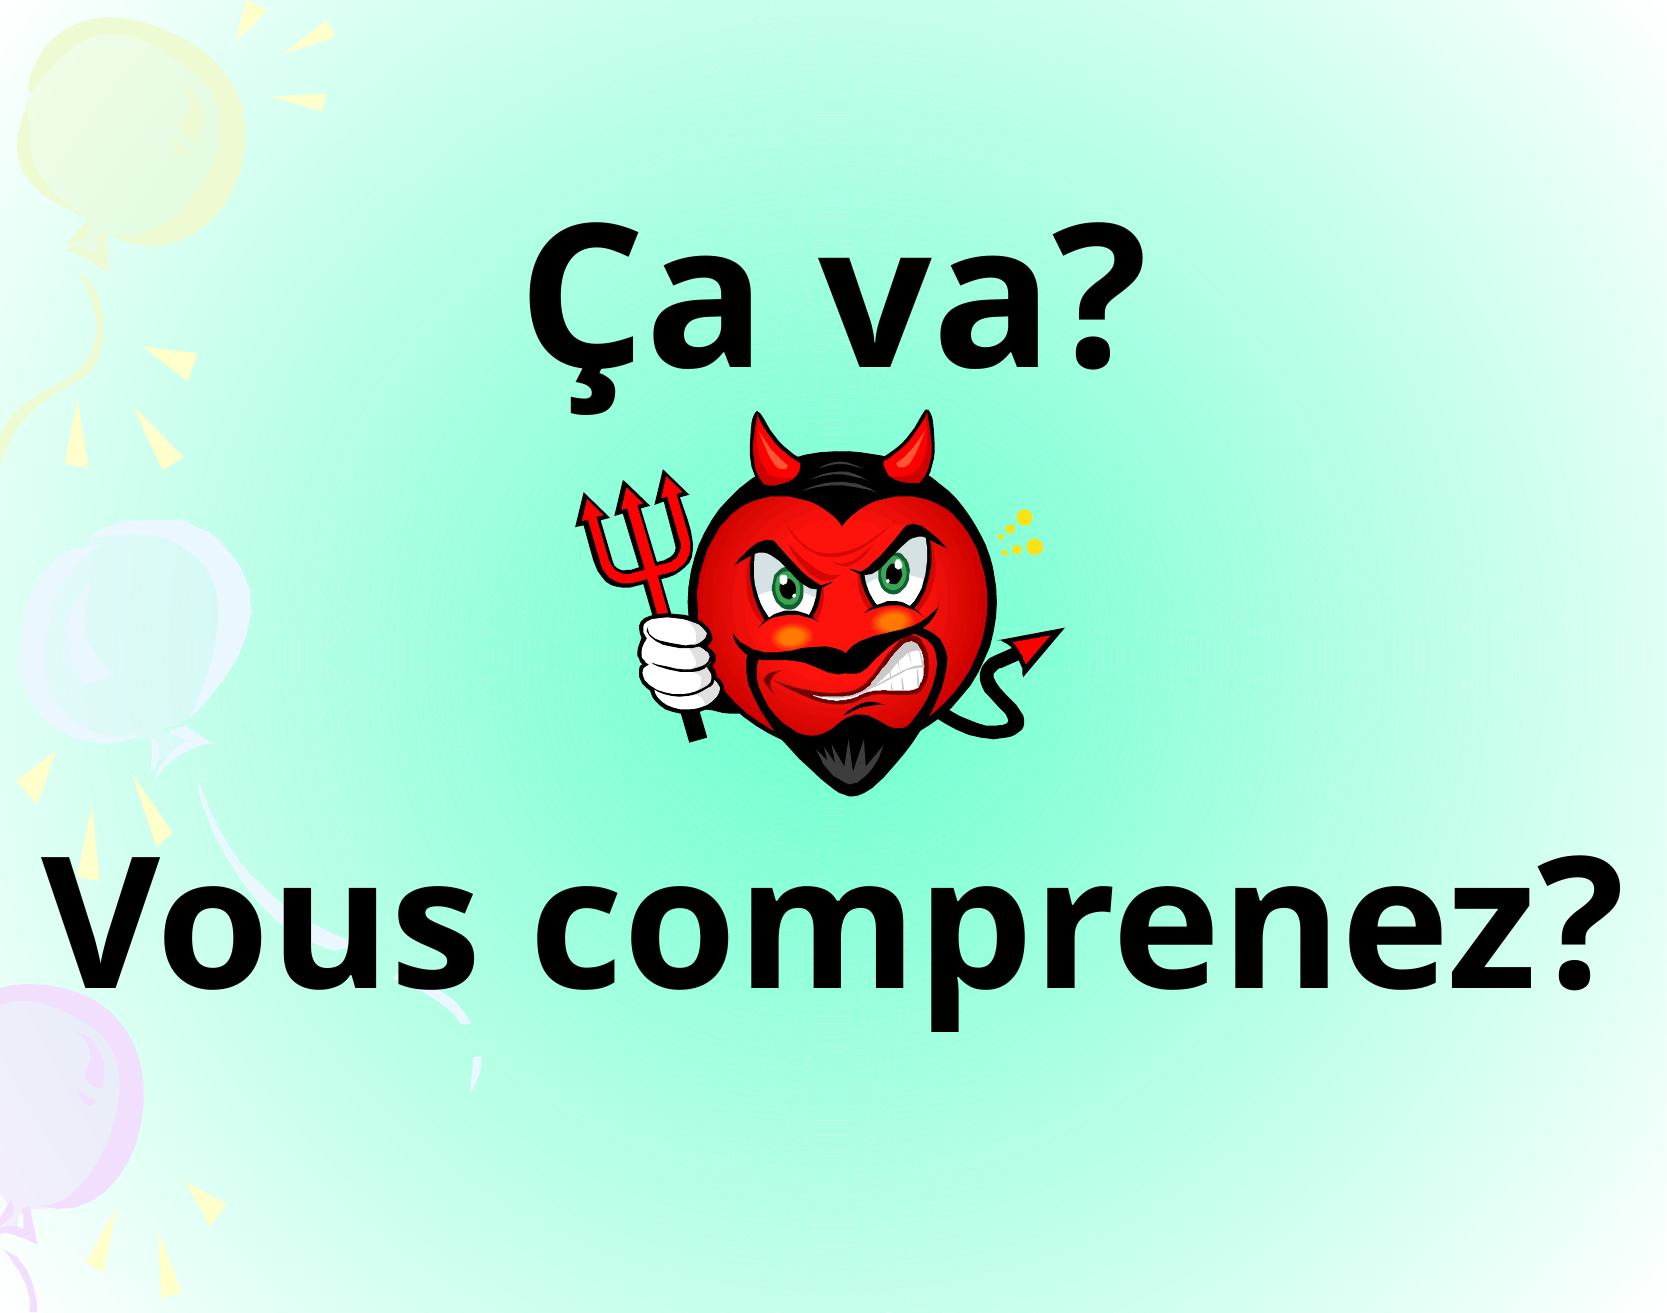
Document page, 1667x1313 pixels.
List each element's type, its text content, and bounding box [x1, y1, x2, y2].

text_box Ça va? [0, 160, 1667, 416]
text_box Vous comprenez? [0, 797, 1667, 1034]
picture [573, 407, 1067, 797]
